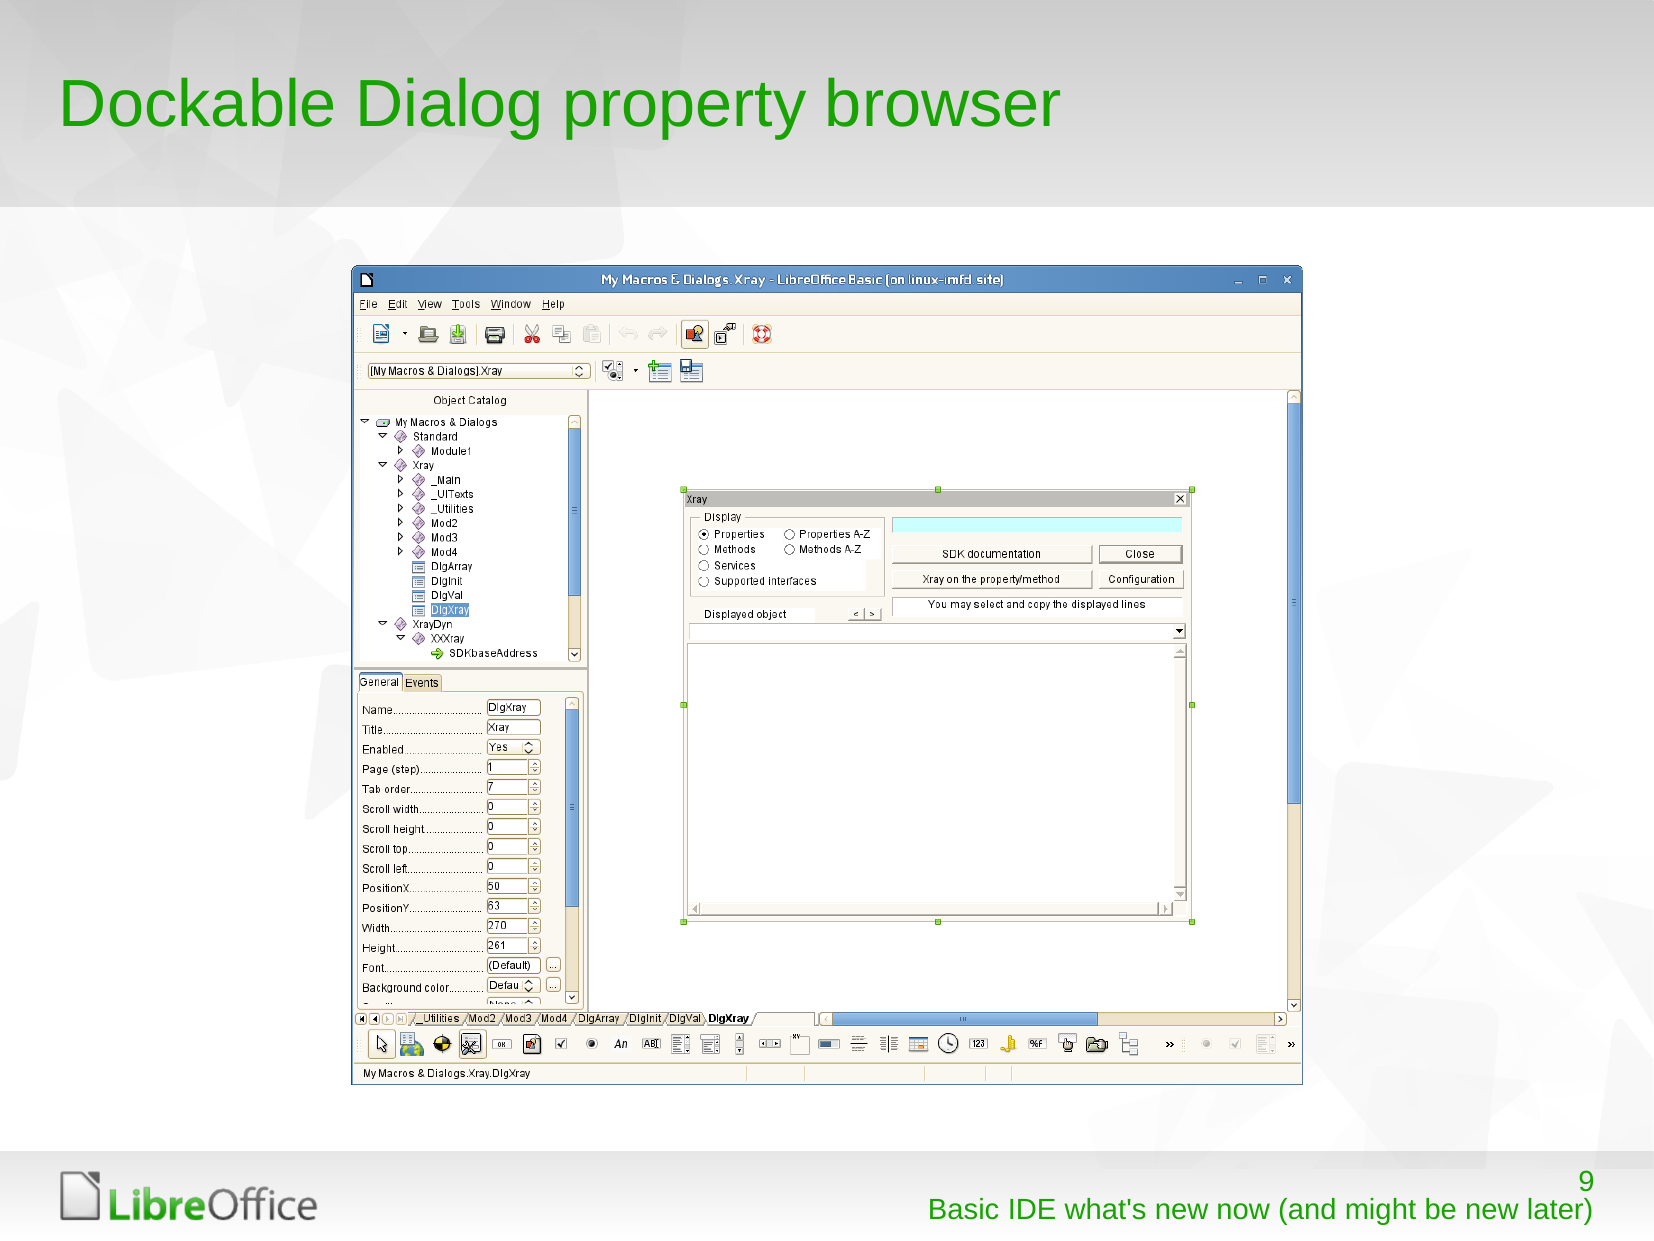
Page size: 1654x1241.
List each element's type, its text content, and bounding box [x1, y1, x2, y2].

title Dockable Dialog property browser [59, 29, 1595, 178]
picture [41, 1152, 337, 1240]
picture [0, 0, 1654, 1169]
